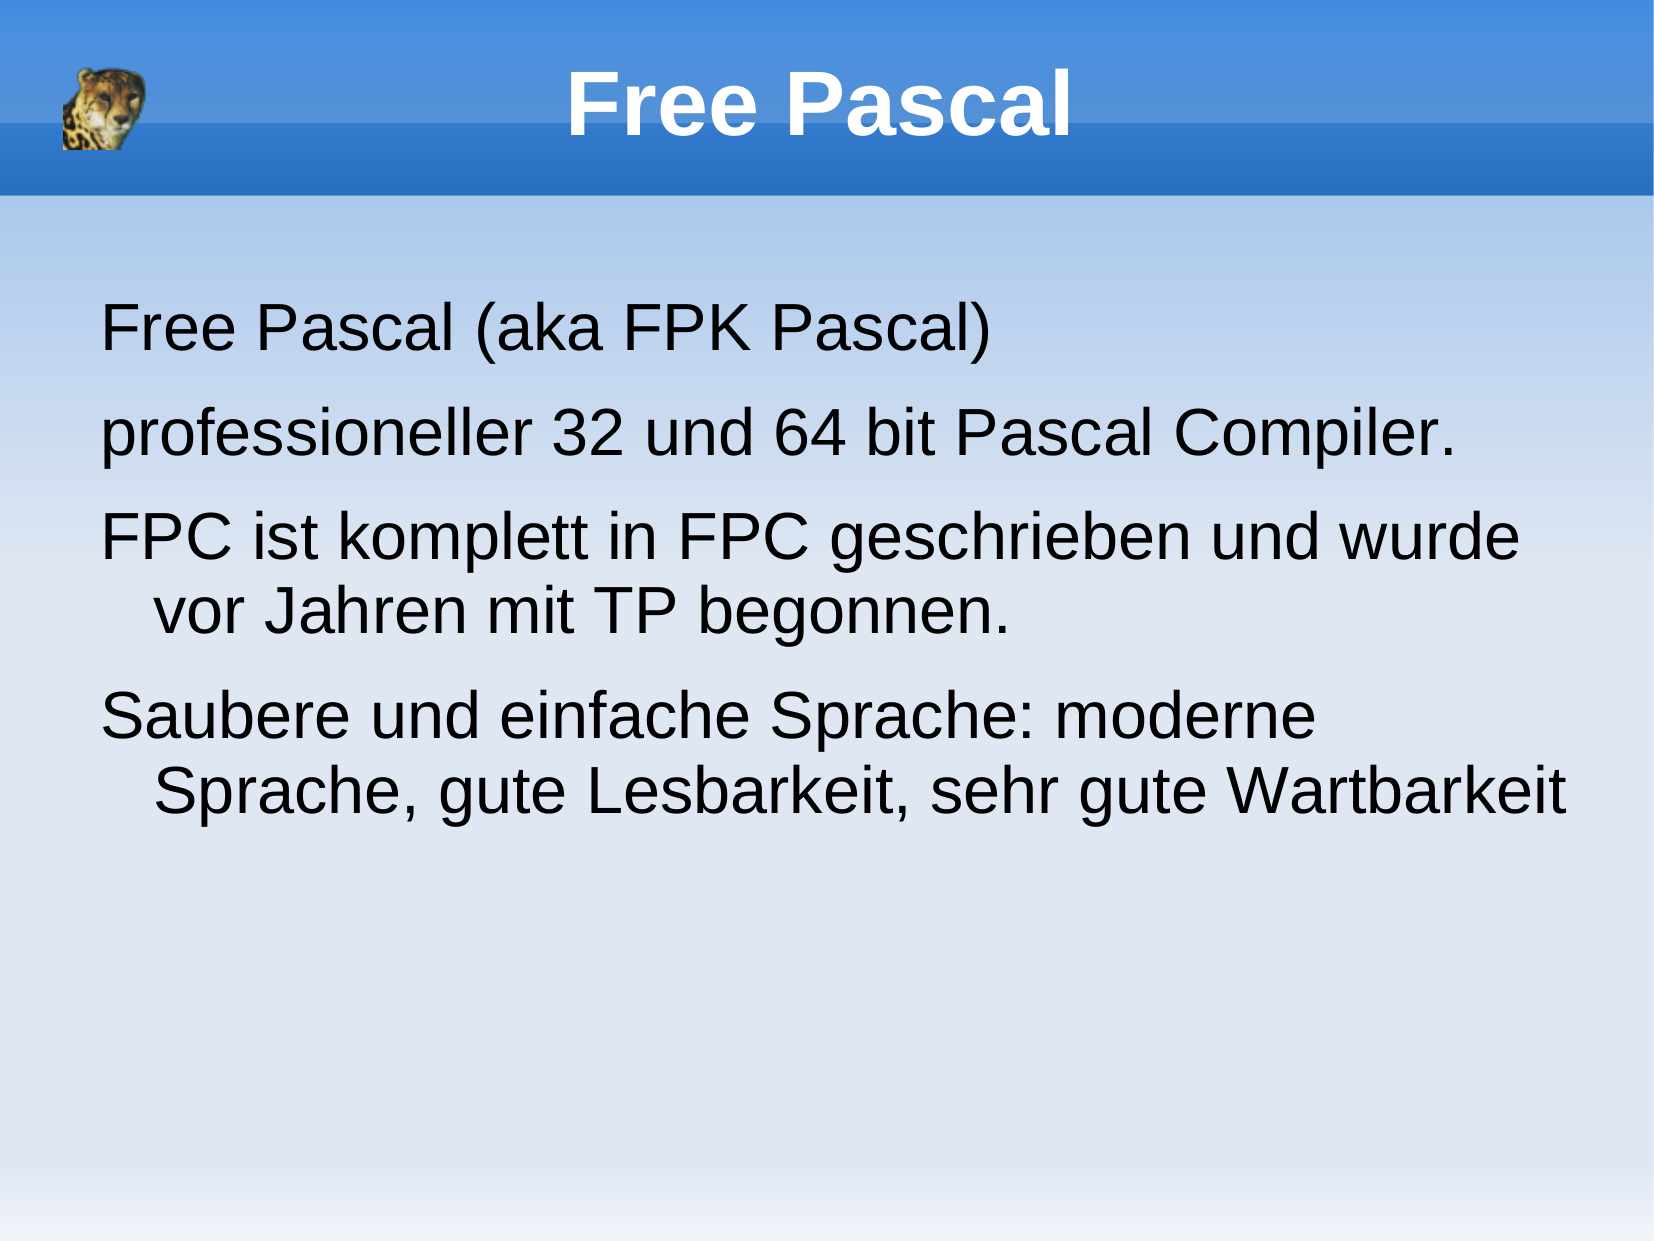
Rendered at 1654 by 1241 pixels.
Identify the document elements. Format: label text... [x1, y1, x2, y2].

list Free Pascal (aka FPK Pascal) professioneller 32 und 64 bit Pascal Compiler. FPC ist komplett in FPC geschrieben und wurde vor Jahren mit TP begonnen. Saubere und einfache Sprache: moderne Sprache, gute Lesbarkeit, sehr gute Wartbarkeit [82, 290, 1571, 1109]
title Free Pascal [76, 0, 1565, 208]
picture [0, 0, 1654, 1241]
